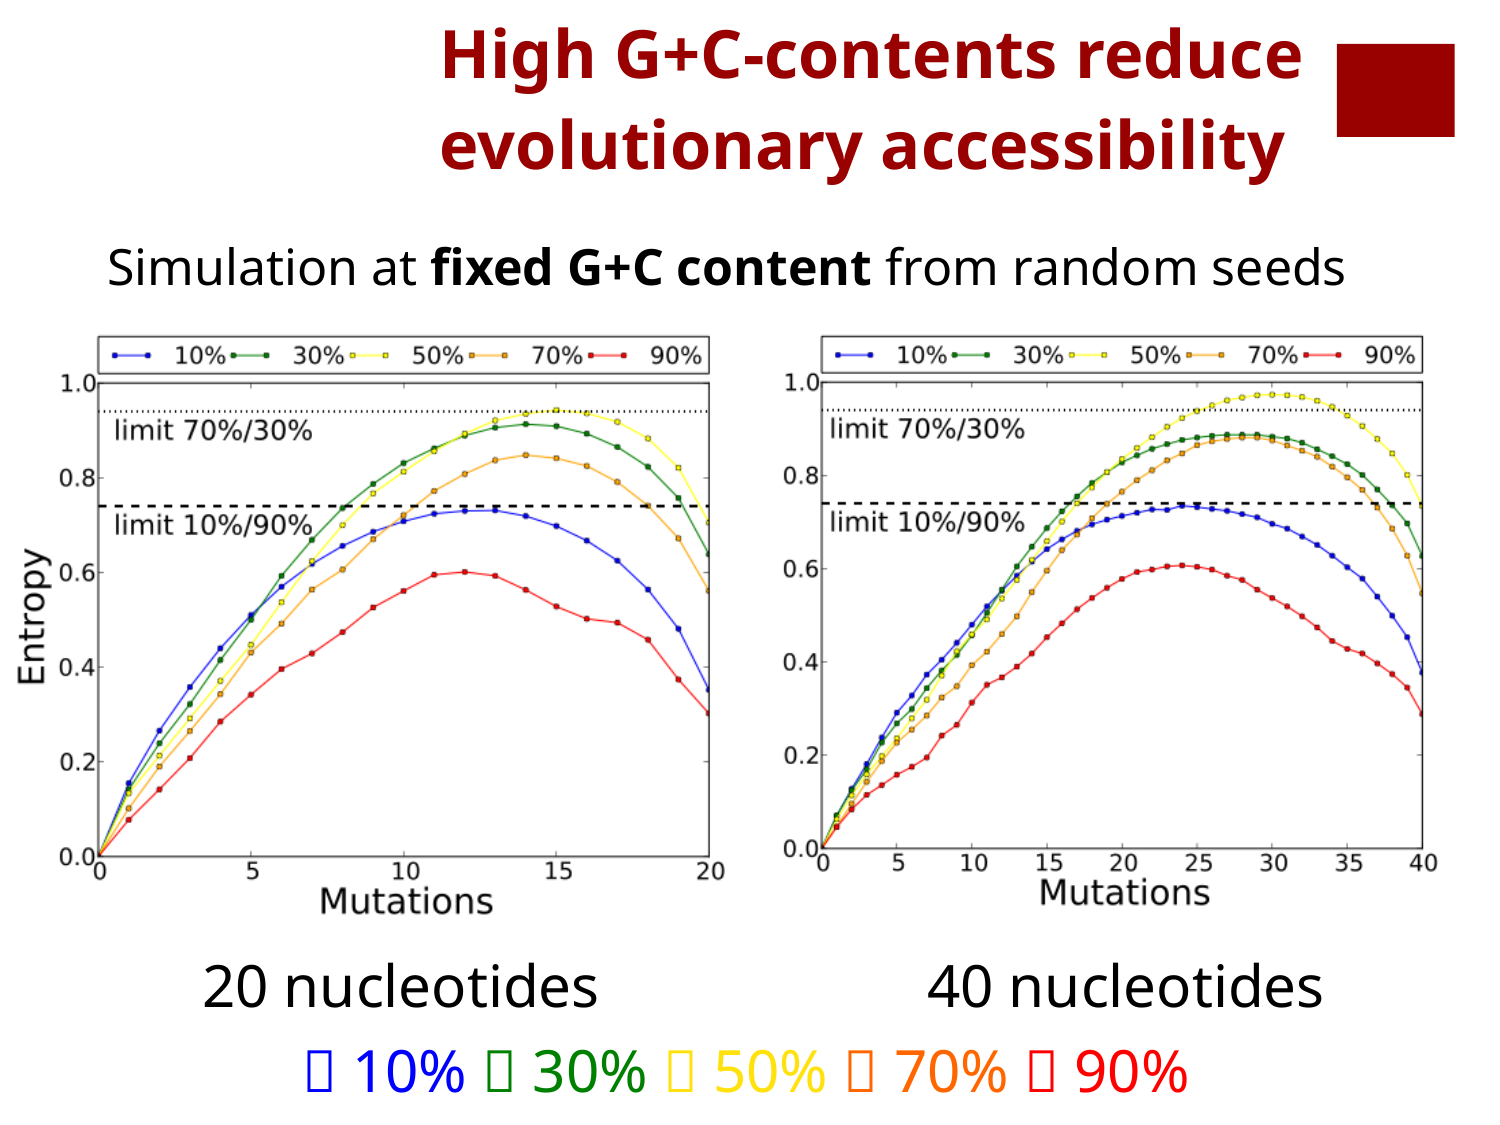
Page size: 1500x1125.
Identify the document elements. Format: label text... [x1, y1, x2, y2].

text_box  10%  30%  50%  70%  90% [287, 1023, 1276, 1110]
text_box 40 nucleotides [912, 937, 1357, 1024]
text_box 20 nucleotides [187, 937, 632, 1024]
text_box High G+C-contents reduce evolutionary accessibility [424, 0, 1338, 175]
text_box Simulation at fixed G+C content from random seeds [92, 224, 1413, 301]
picture [0, 324, 1500, 916]
